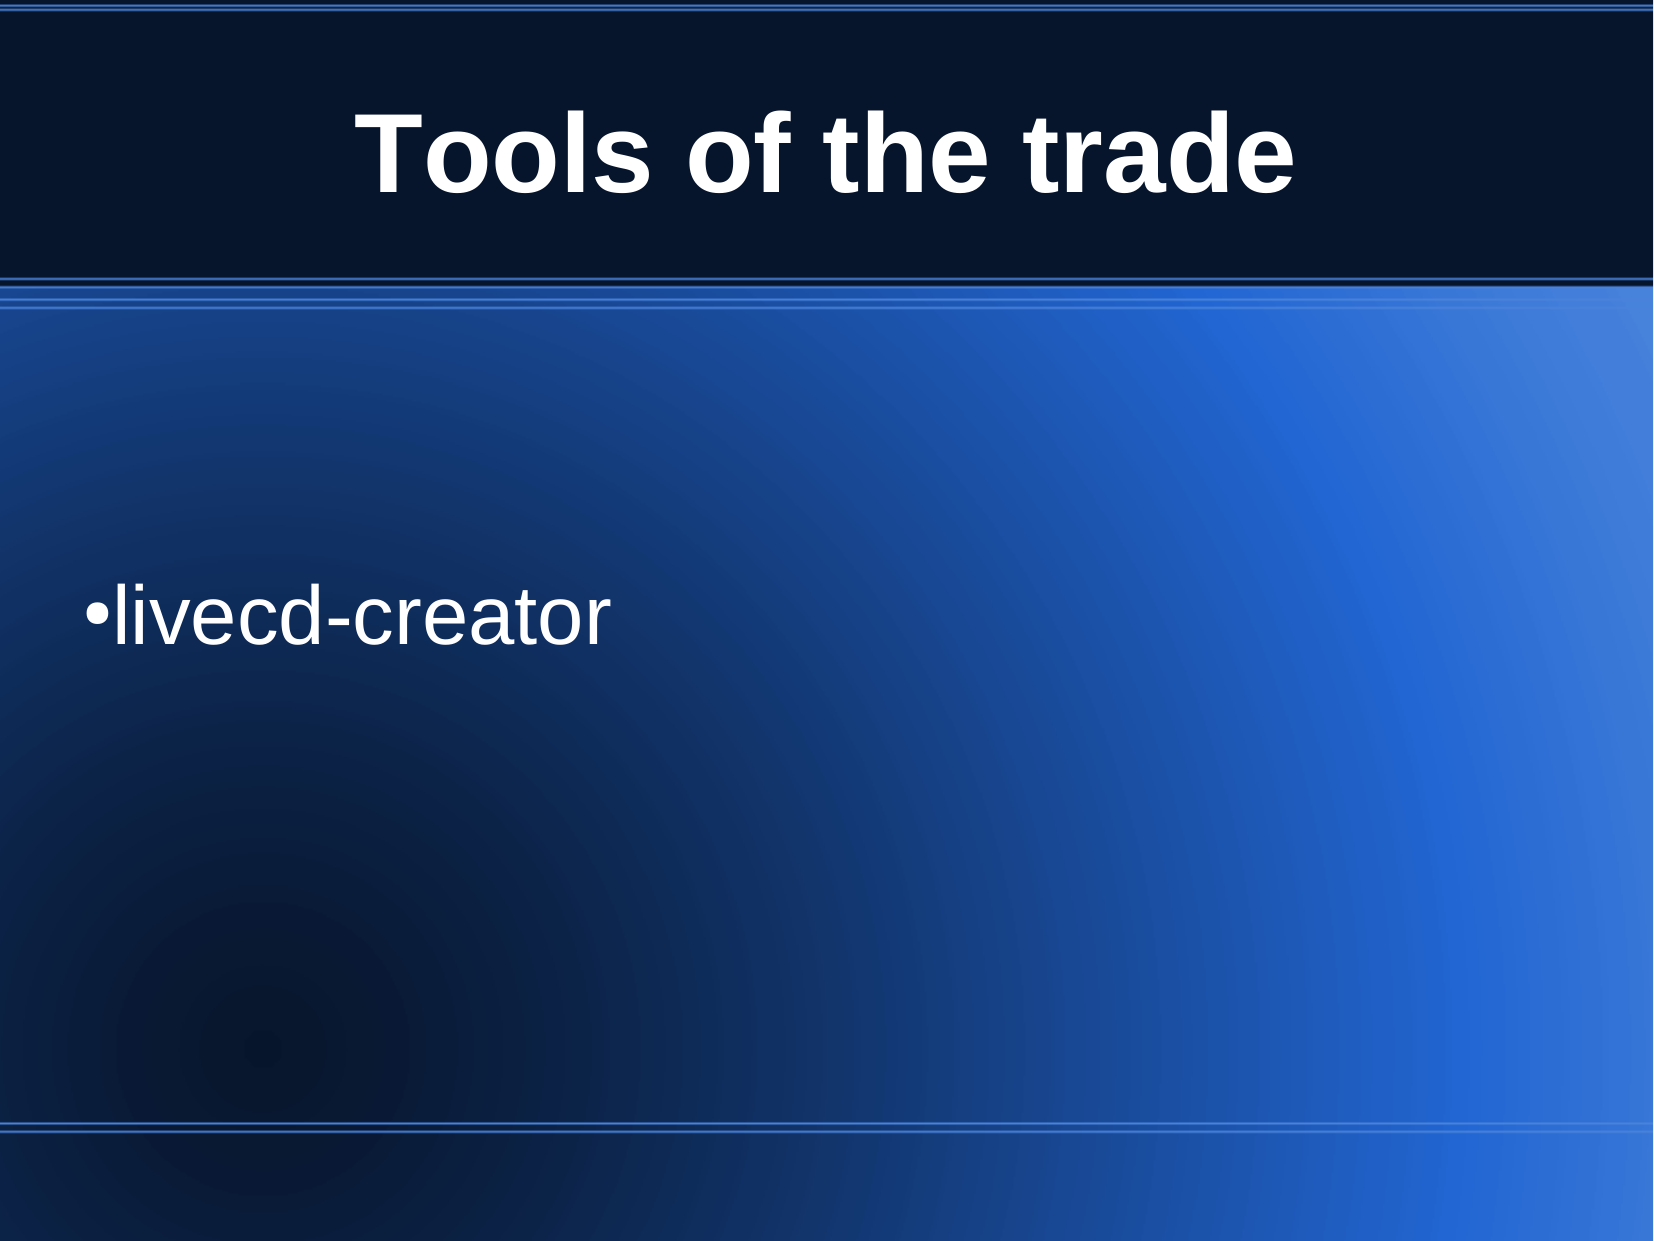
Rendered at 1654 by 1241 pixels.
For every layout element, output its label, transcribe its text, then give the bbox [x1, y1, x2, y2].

subtitle livecd-creator [82, 257, 1571, 1058]
title Tools of the trade [82, 49, 1571, 257]
picture [0, 0, 1654, 1241]
